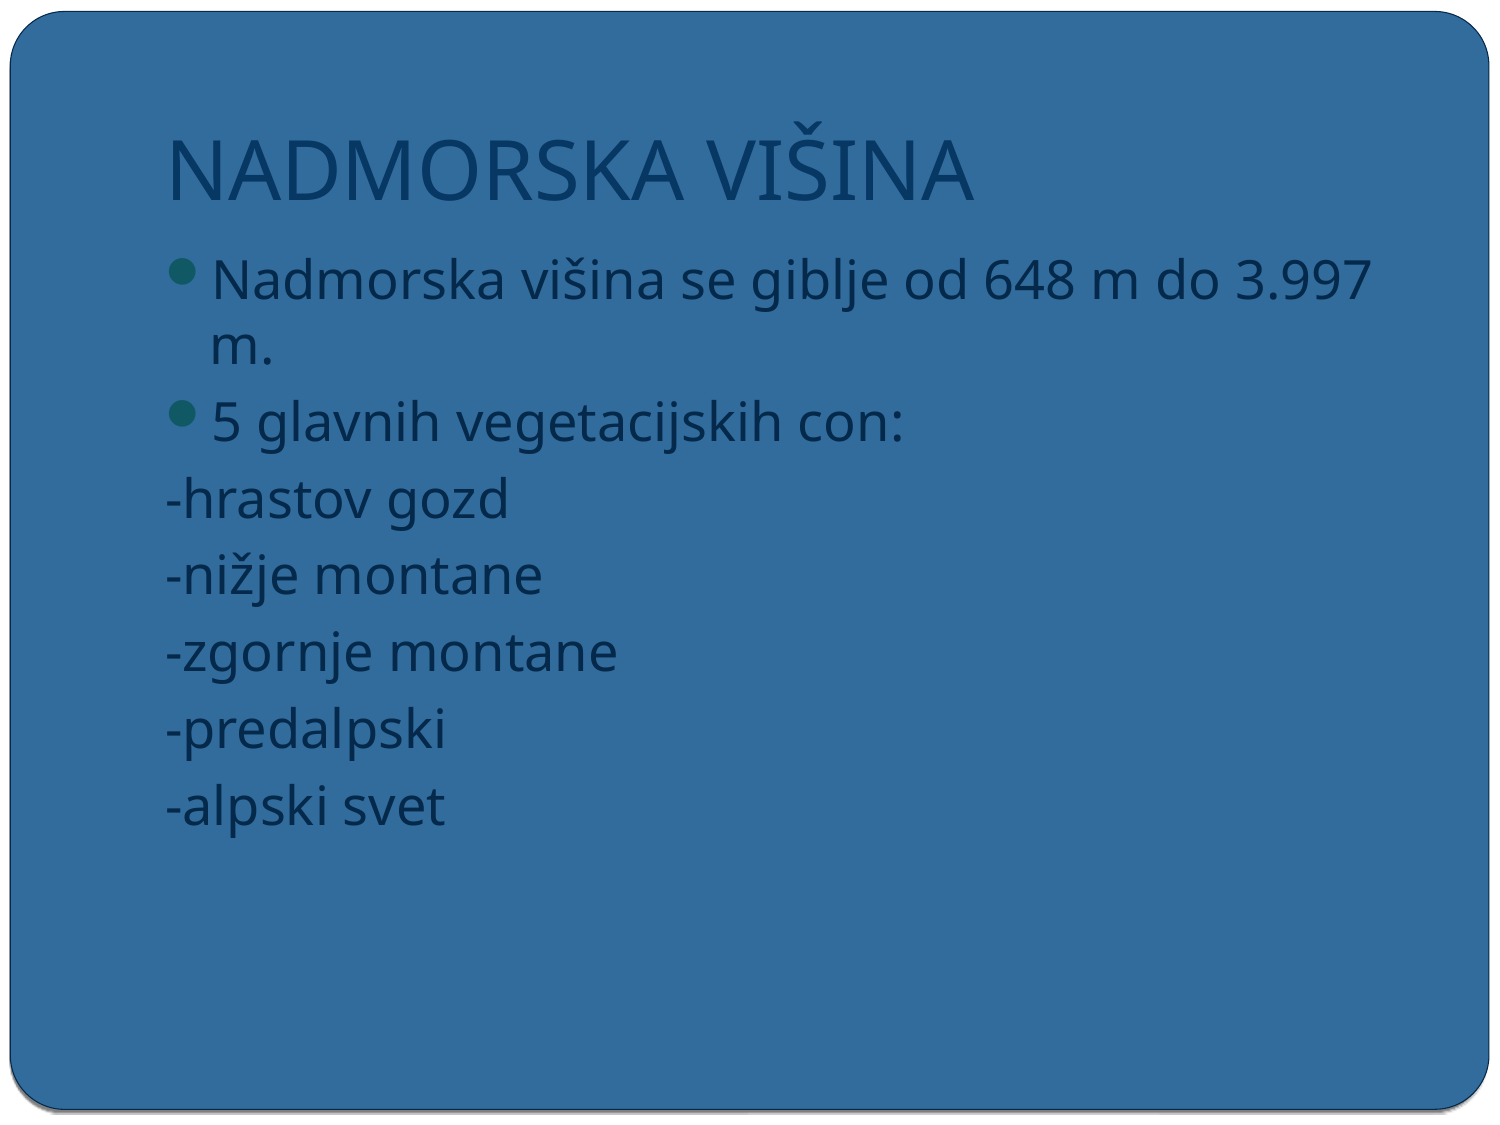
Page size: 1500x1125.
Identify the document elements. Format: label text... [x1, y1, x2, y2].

title NADMORSKA VIŠINA [150, 45, 1425, 233]
list Nadmorska višina se giblje od 648 m do 3.997 m. 5 glavnih vegetacijskih con: -hrastov gozd -nižje montane -zgornje montane -predalpski -alpski svet [150, 237, 1425, 988]
